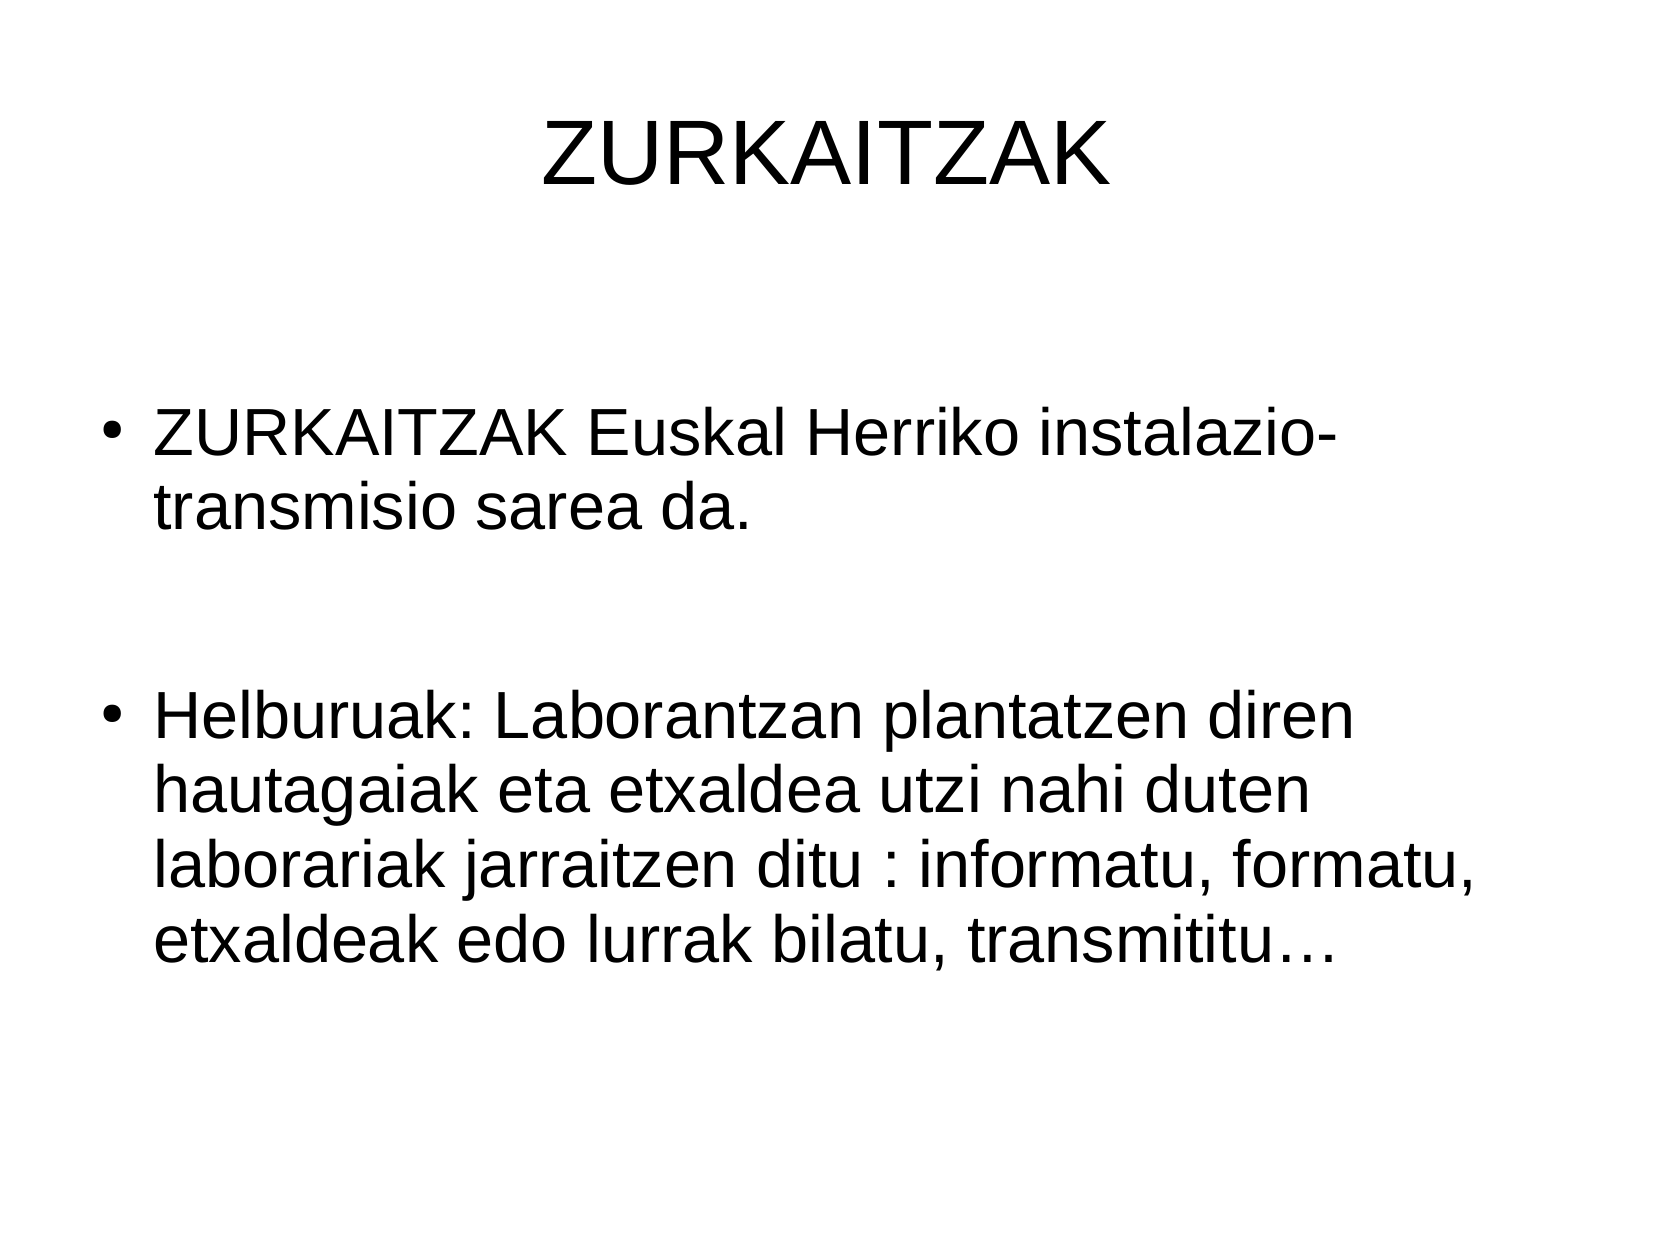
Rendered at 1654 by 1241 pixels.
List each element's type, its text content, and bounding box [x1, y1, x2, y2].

list ZURKAITZAK Euskal Herriko instalazio-transmisio sarea da. Helburuak: Laborantzan plantatzen diren hautagaiak eta etxaldea utzi nahi duten laborariak jarraitzen ditu : informatu, formatu, etxaldeak edo lurrak bilatu, transmititu… [82, 290, 1571, 1109]
title ZURKAITZAK [82, 49, 1571, 257]
